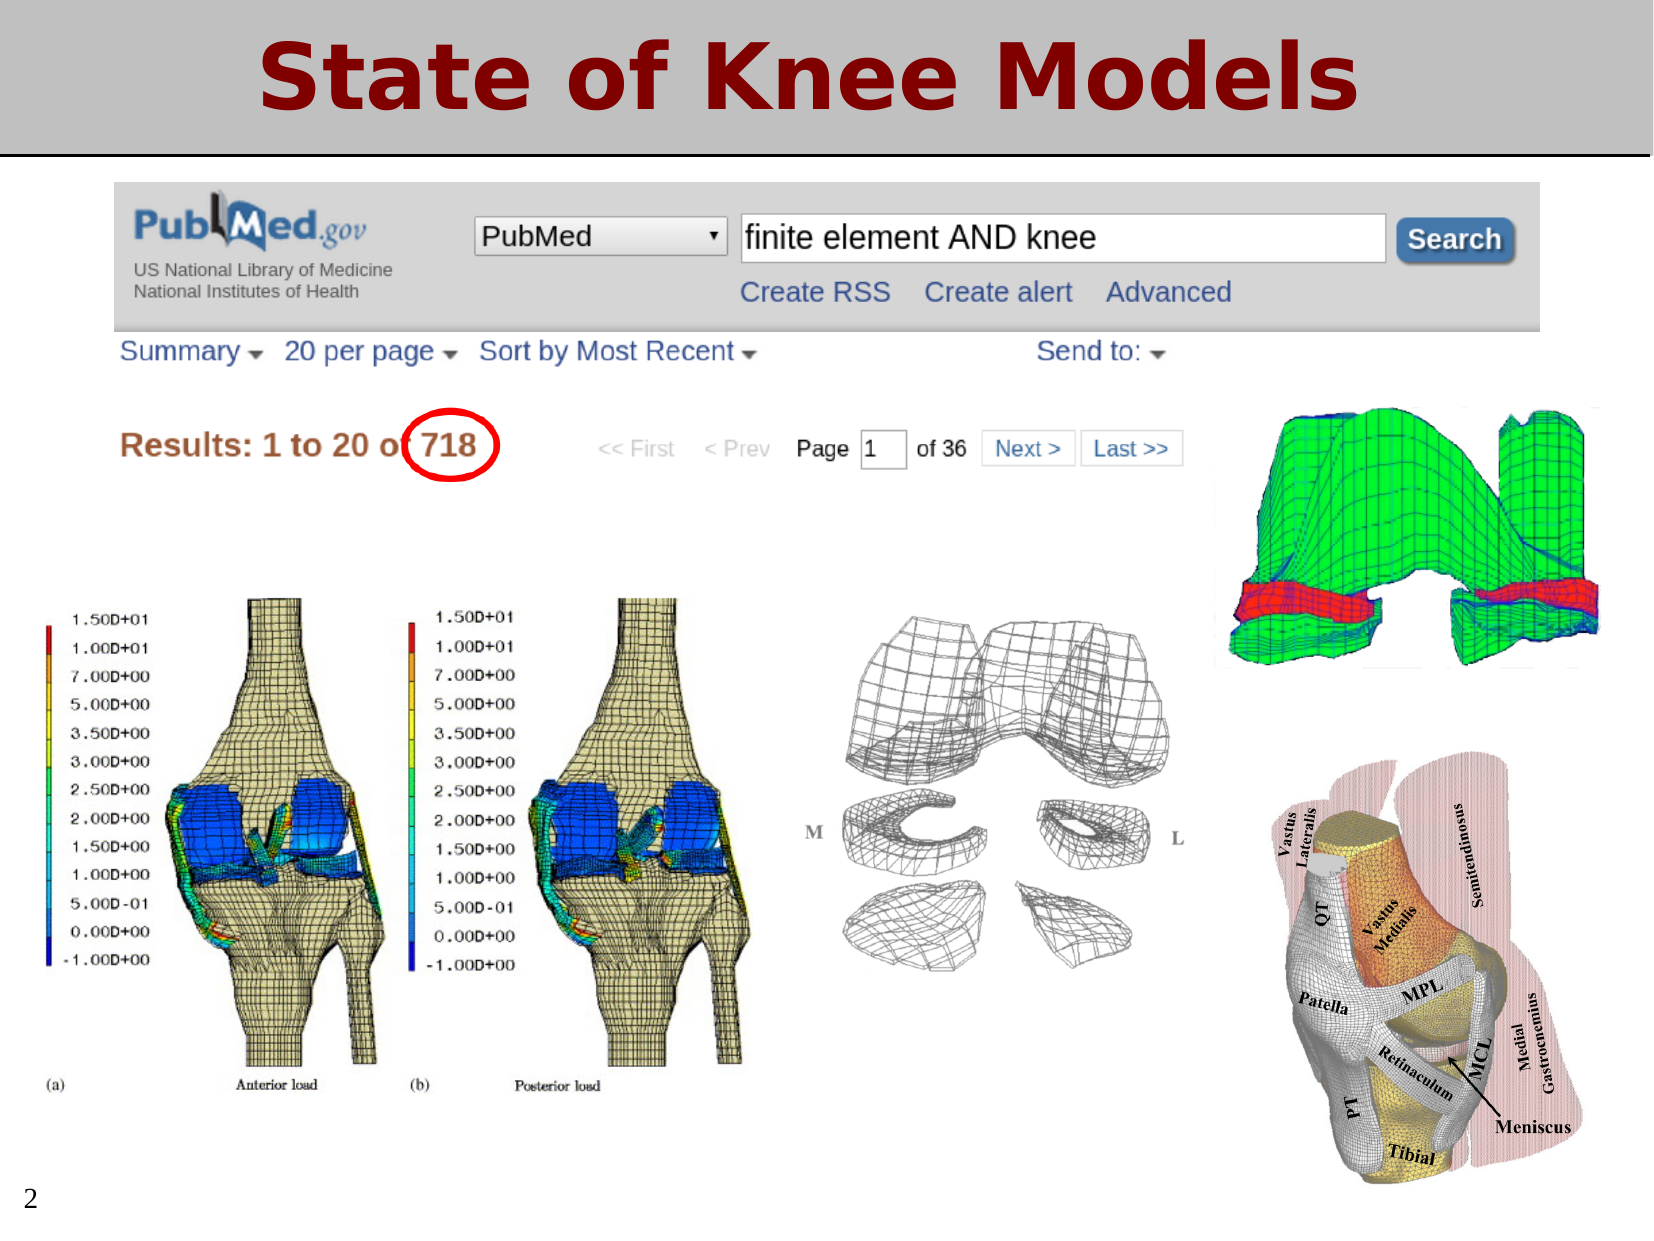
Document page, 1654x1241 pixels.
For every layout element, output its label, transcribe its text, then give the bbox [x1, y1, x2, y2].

picture [1251, 746, 1600, 1195]
picture [795, 605, 1194, 984]
text_box [0, 0, 1654, 156]
picture [1213, 406, 1602, 670]
picture [45, 597, 753, 1094]
text_box State of Knee Models [0, 24, 1651, 132]
picture [106, 182, 1540, 482]
